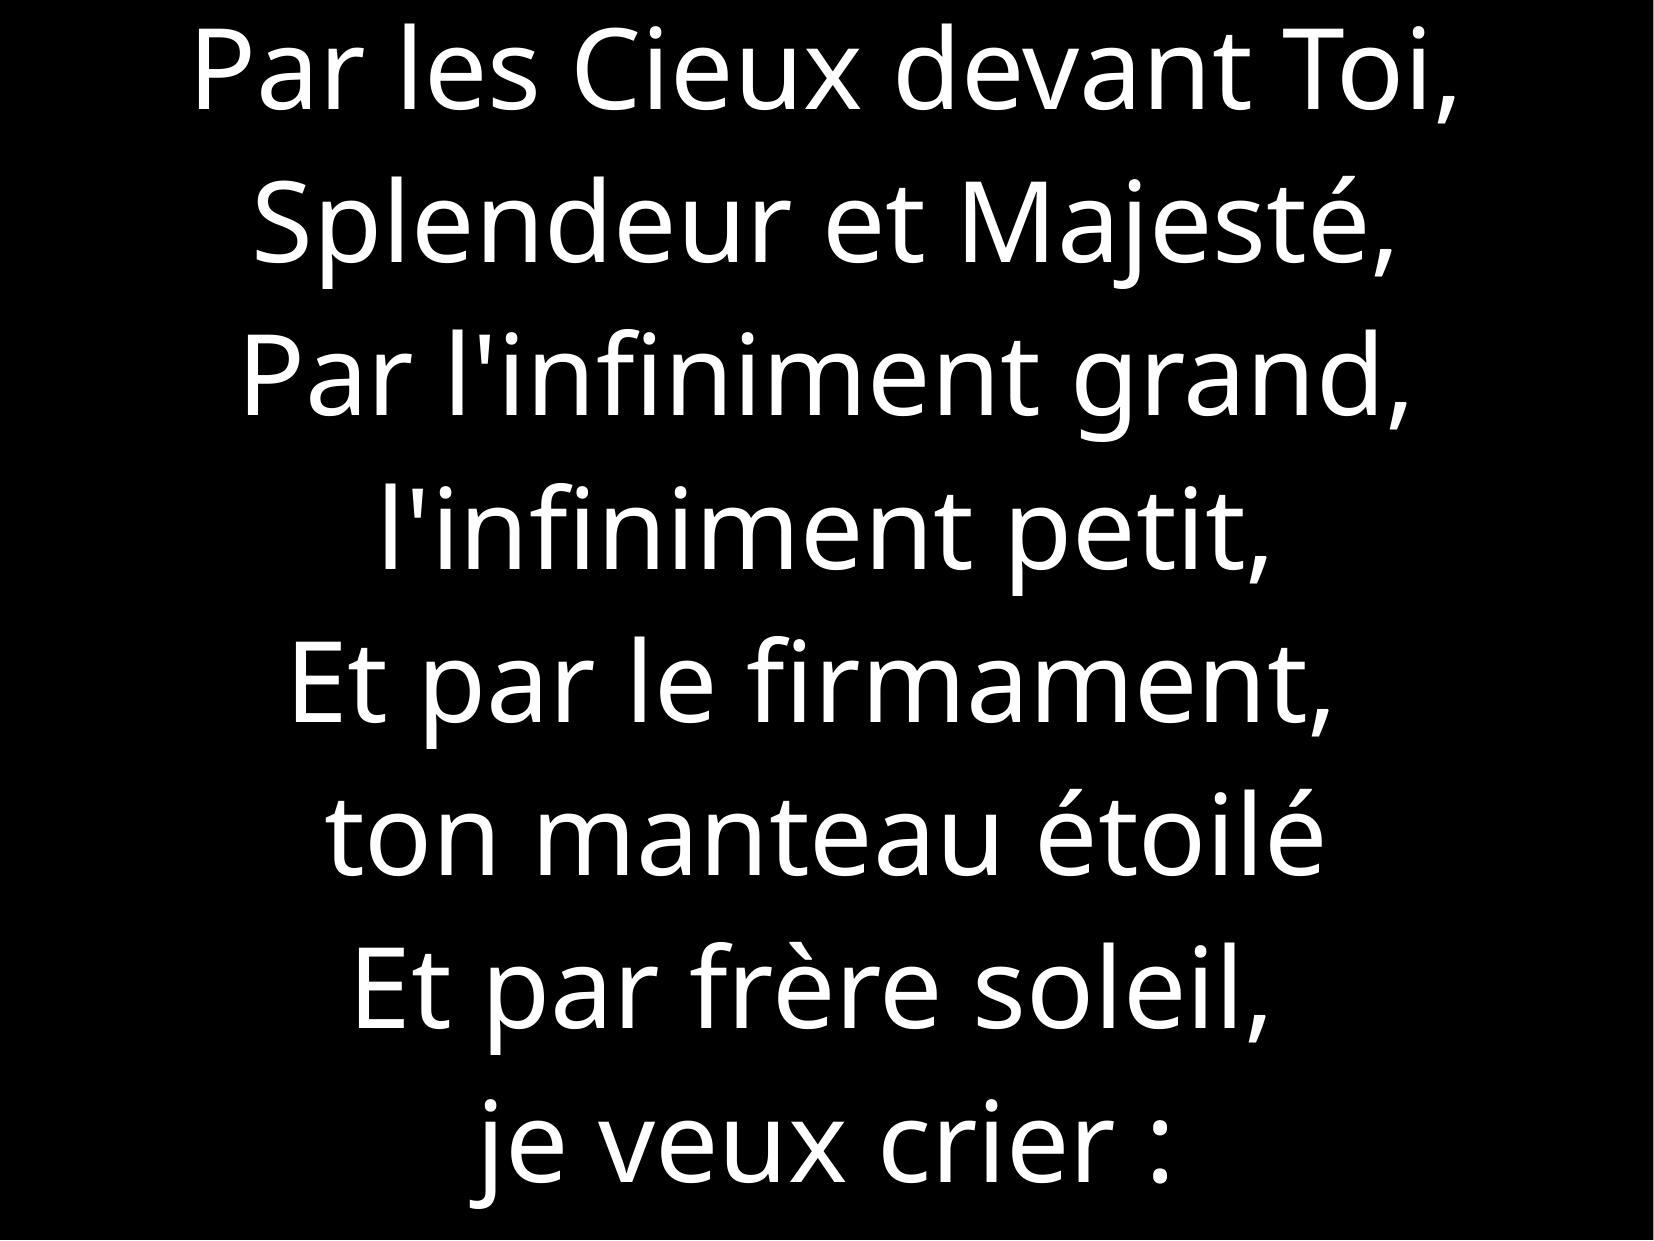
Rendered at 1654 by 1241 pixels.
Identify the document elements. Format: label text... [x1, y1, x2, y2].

subtitle Par les Cieux devant Toi, Splendeur et Majesté, Par l'infiniment grand, l'infiniment petit, Et par le firmament, ton manteau étoilé Et par frère soleil, je veux crier : [11, 0, 1642, 1241]
